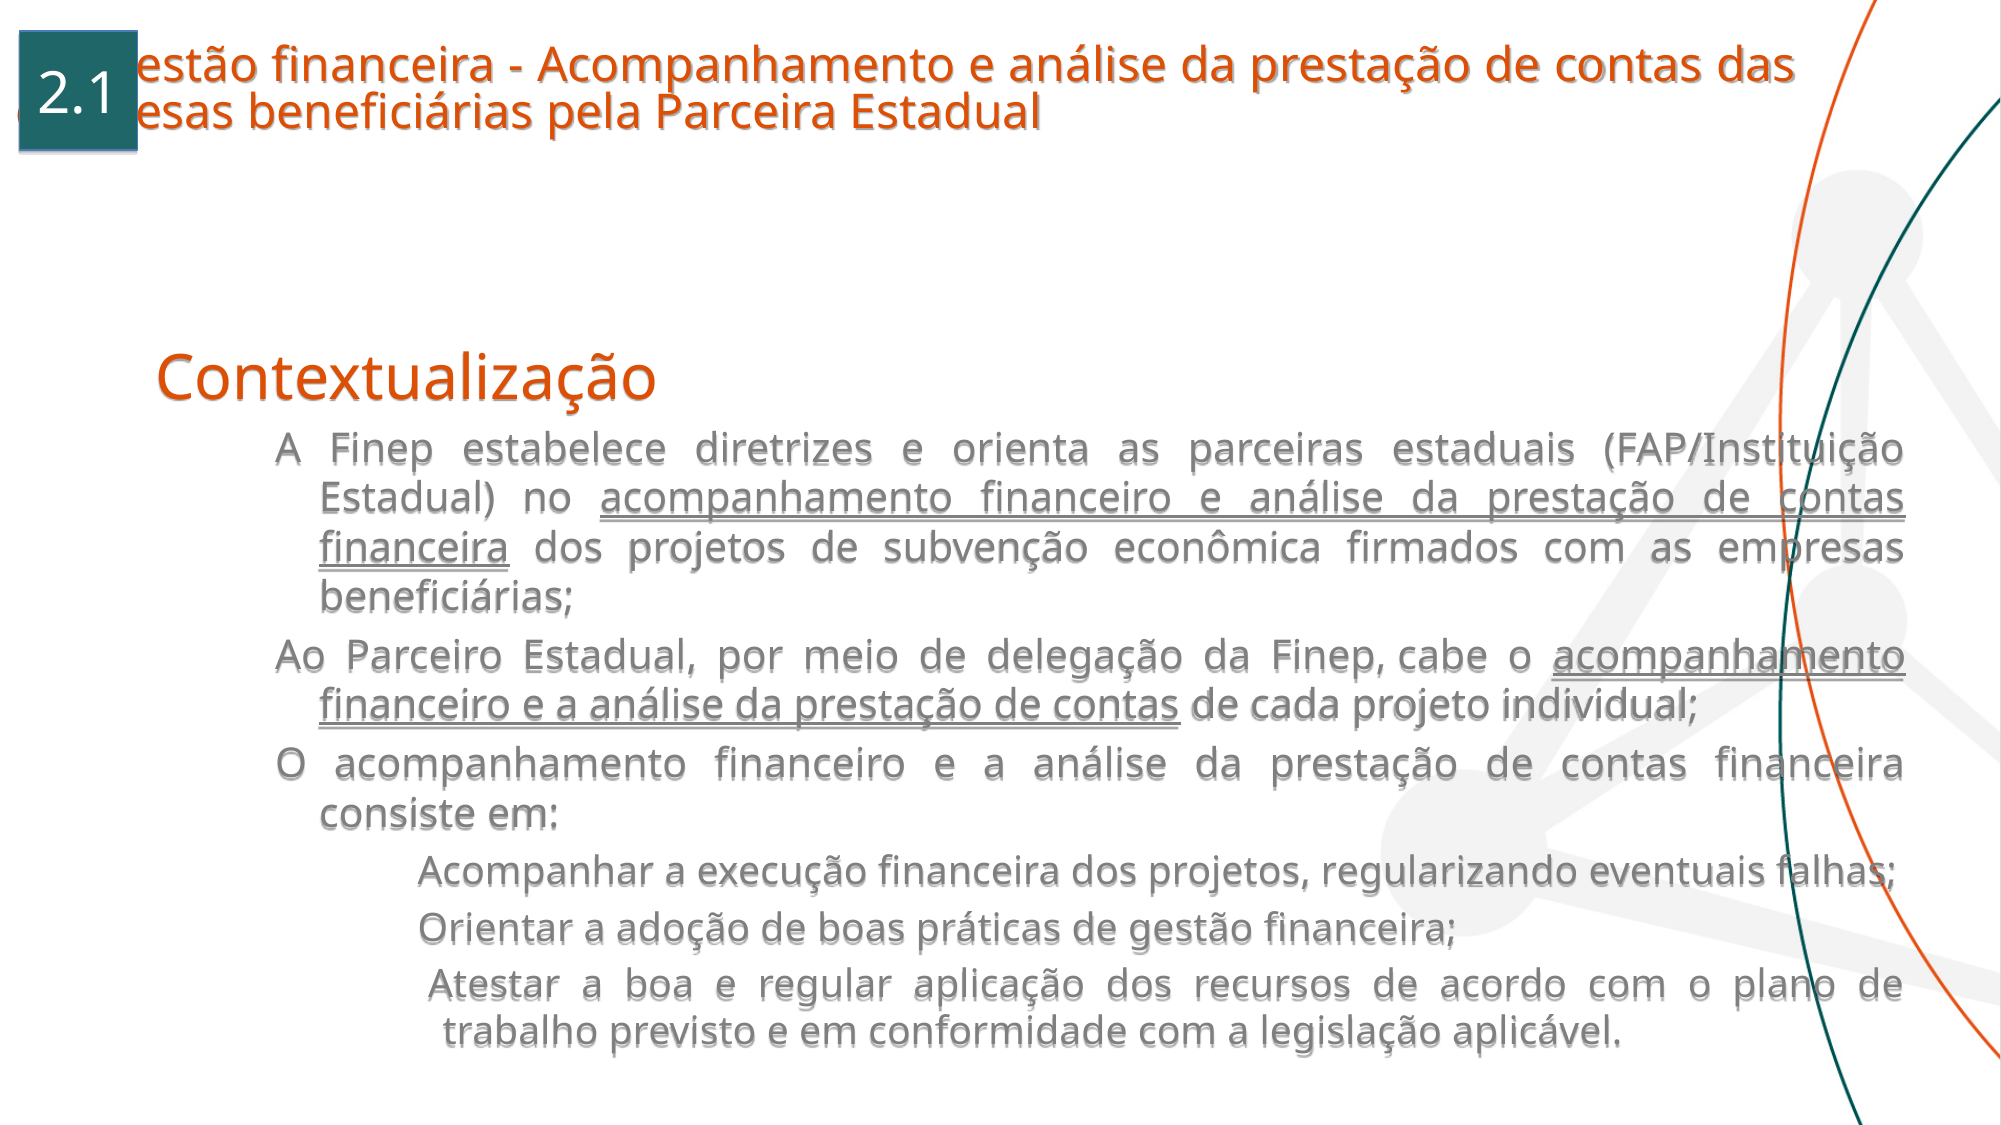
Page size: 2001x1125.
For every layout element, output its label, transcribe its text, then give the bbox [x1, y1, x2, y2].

text_box 2.1 [19, 31, 138, 150]
text_box Gestão financeira - Acompanhamento e análise da prestação de contas das empresas beneficiárias pela Parceira Estadual [0, 33, 1942, 200]
text_box Contextualização A Finep estabelece diretrizes e orienta as parceiras estaduais (FAP/Instituição Estadual) no acompanhamento financeiro e análise da prestação de contas financeira dos projetos de subvenção econômica firmados com as empresas beneficiárias; Ao Parceiro Estadual, por meio de delegação da Finep, cabe o acompanhamento financeiro e a análise da prestação de contas de cada projeto individual; O acompanhamento financeiro e a análise da prestação de contas financeira consiste em: Acompanhar a execução financeira dos projetos, regularizando eventuais falhas; Orientar a adoção de boas práticas de gestão financeira; Atestar a boa e regular aplicação dos recursos de acordo com o plano de trabalho previsto e em conformidade com a legislação aplicável. [75, 328, 1922, 1071]
